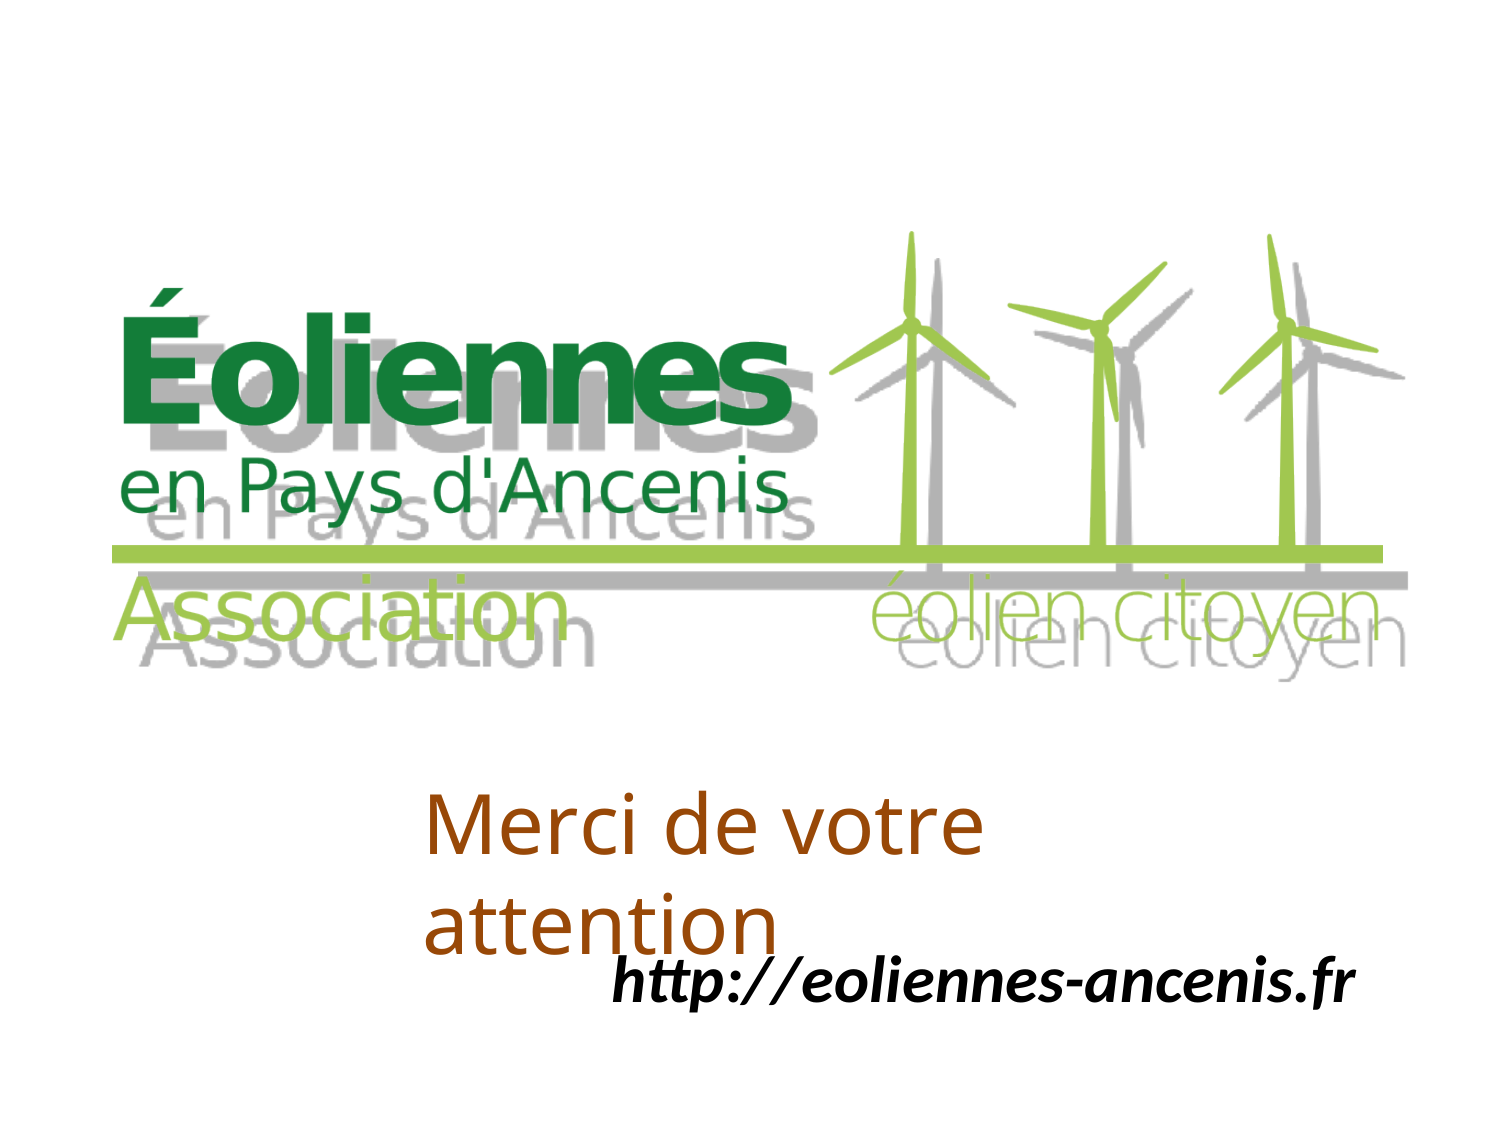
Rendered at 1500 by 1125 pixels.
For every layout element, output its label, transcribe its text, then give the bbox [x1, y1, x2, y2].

text_box http://eoliennes-ancenis.fr [596, 928, 1436, 1025]
picture [112, 231, 1383, 658]
text_box Merci de votre attention [407, 763, 1140, 979]
